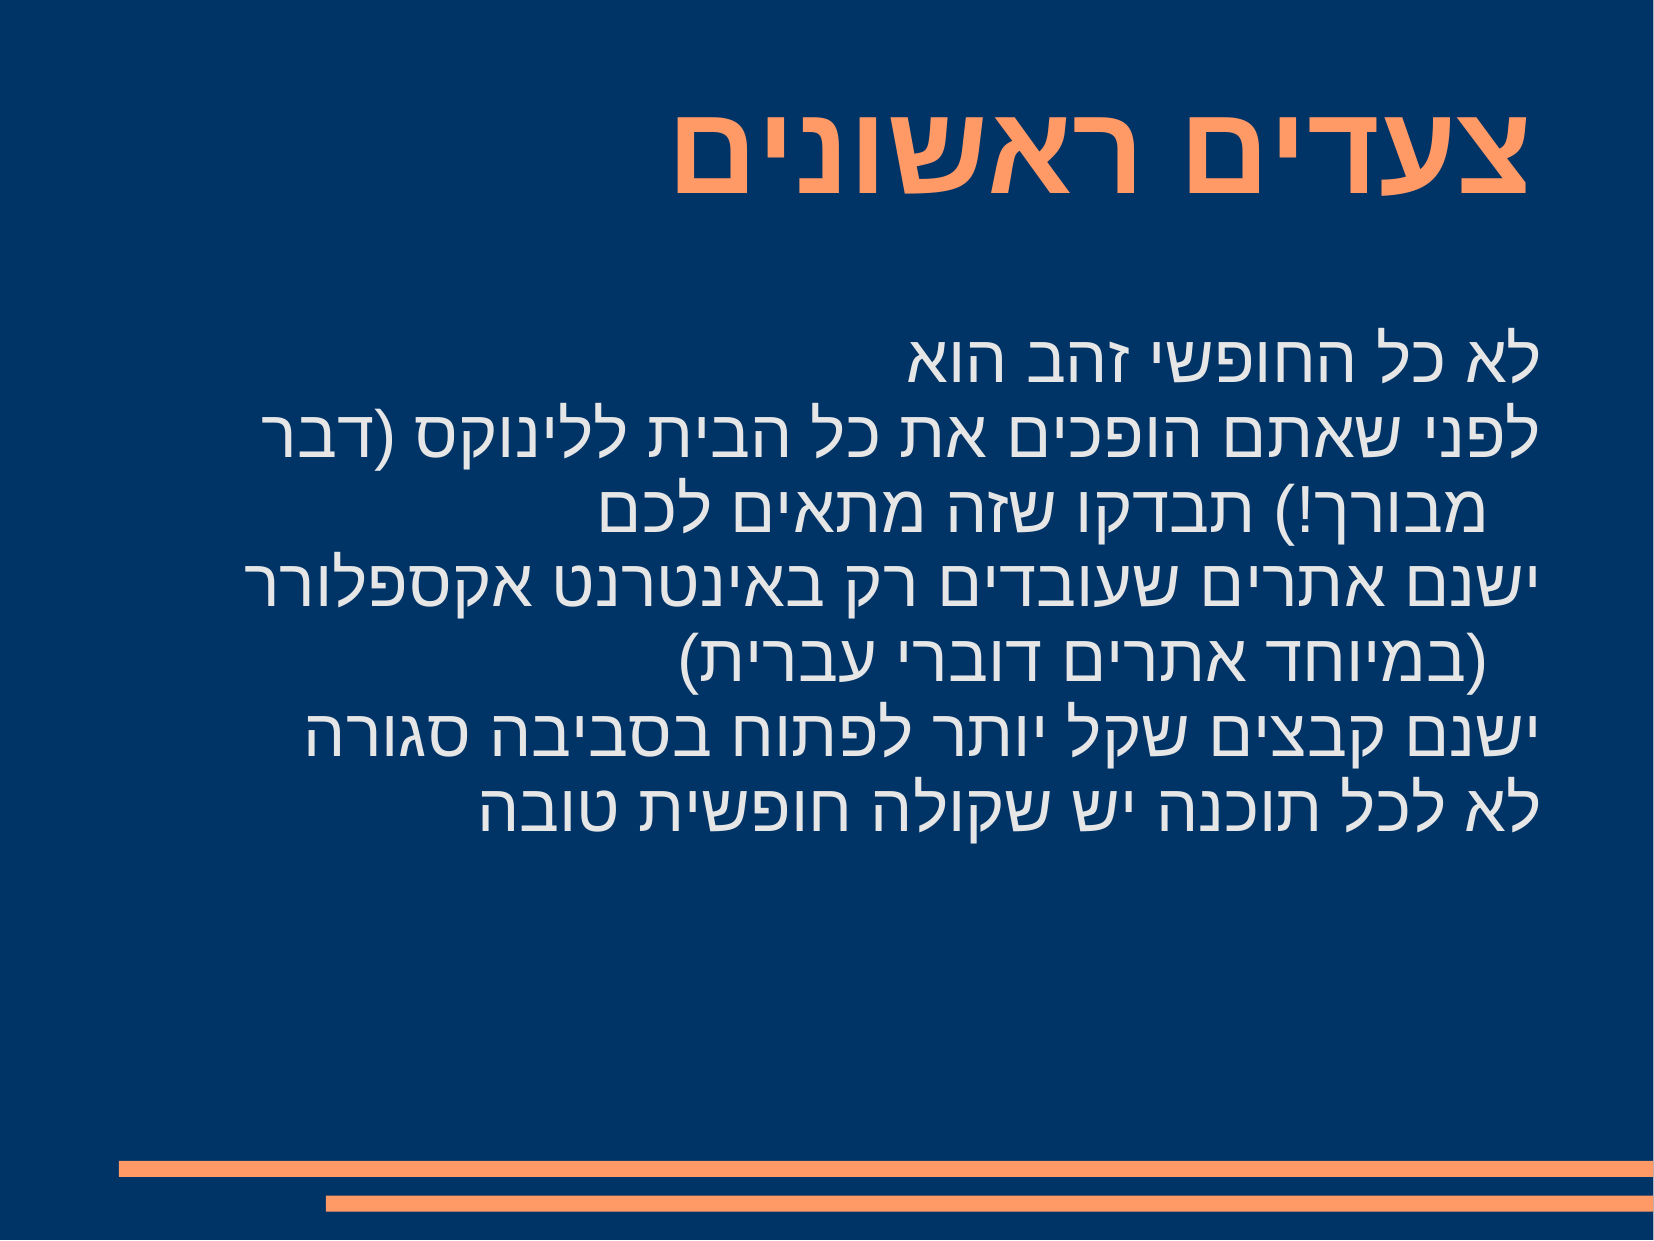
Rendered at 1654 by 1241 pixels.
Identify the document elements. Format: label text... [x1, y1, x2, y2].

title צעדים ראשונים [121, 46, 1534, 254]
list לא כל החופשי זהב הוא לפני שאתם הופכים את כל הבית ללינוקס (דבר מבורך!) תבדקו שזה מתאים לכם ישנם אתרים שעובדים רק באינטרנט אקספלורר (במיוחד אתרים דוברי עברית) ישנם קבצים שקל יותר לפתוח בסביבה סגורה לא לכל תוכנה יש שקולה חופשית טובה [121, 322, 1561, 1133]
